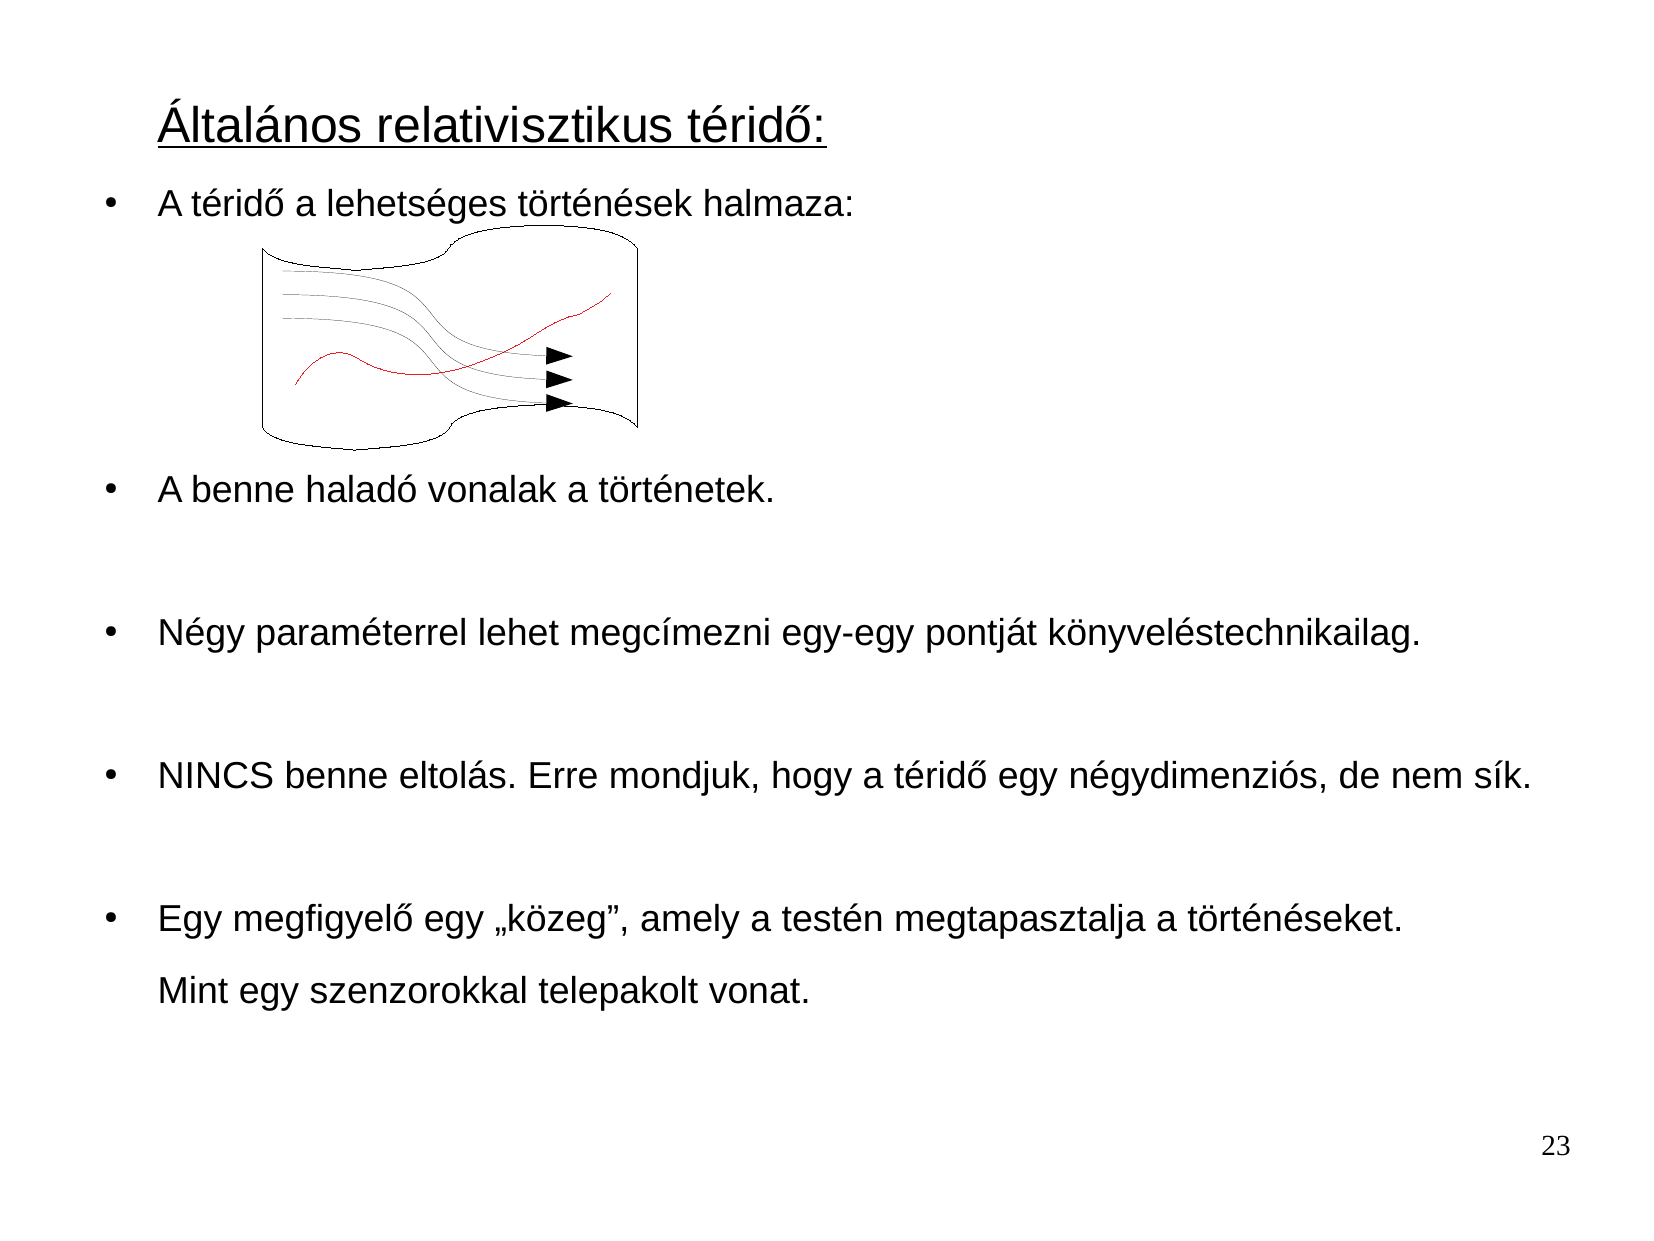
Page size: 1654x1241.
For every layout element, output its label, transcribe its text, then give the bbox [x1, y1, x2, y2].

list Általános relativisztikus téridő: A téridő a lehetséges történések halmaza: A benne haladó vonalak a történetek. Négy paraméterrel lehet megcímezni egy-egy pontját könyveléstechnikailag. NINCS benne eltolás. Erre mondjuk, hogy a téridő egy négydimenziós, de nem sík. Egy megfigyelő egy „közeg”, amely a testén megtapasztalja a történéseket. Mint egy szenzorokkal telepakolt vonat. [86, 97, 1576, 1155]
